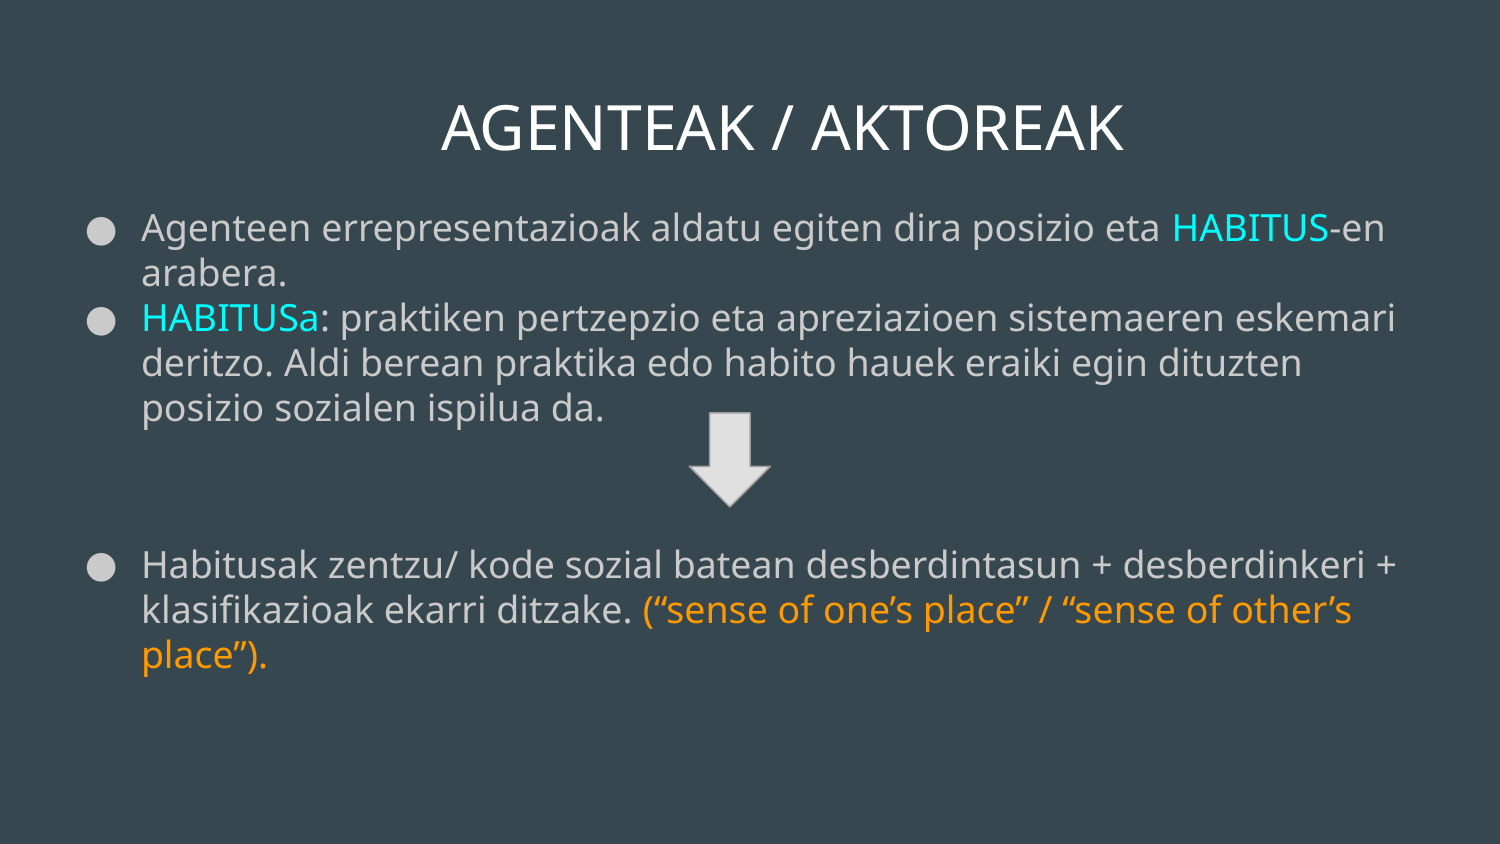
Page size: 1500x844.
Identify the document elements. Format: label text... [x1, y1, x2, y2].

list Agenteen errepresentazioak aldatu egiten dira posizio eta HABITUS-en arabera. HABITUSa: praktiken pertzepzio eta apreziazioen sistemaeren eskemari deritzo. Aldi berean praktika edo habito hauek eraiki egin dituzten posizio sozialen ispilua da. Habitusak zentzu/ kode sozial batean desberdintasun + desberdinkeri + klasifikazioak ekarri ditzake. (“sense of one’s place” / “sense of other’s place”). [51, 189, 1449, 750]
text_box [689, 412, 771, 507]
title AGENTEAK / AKTOREAK [51, 72, 1449, 167]
